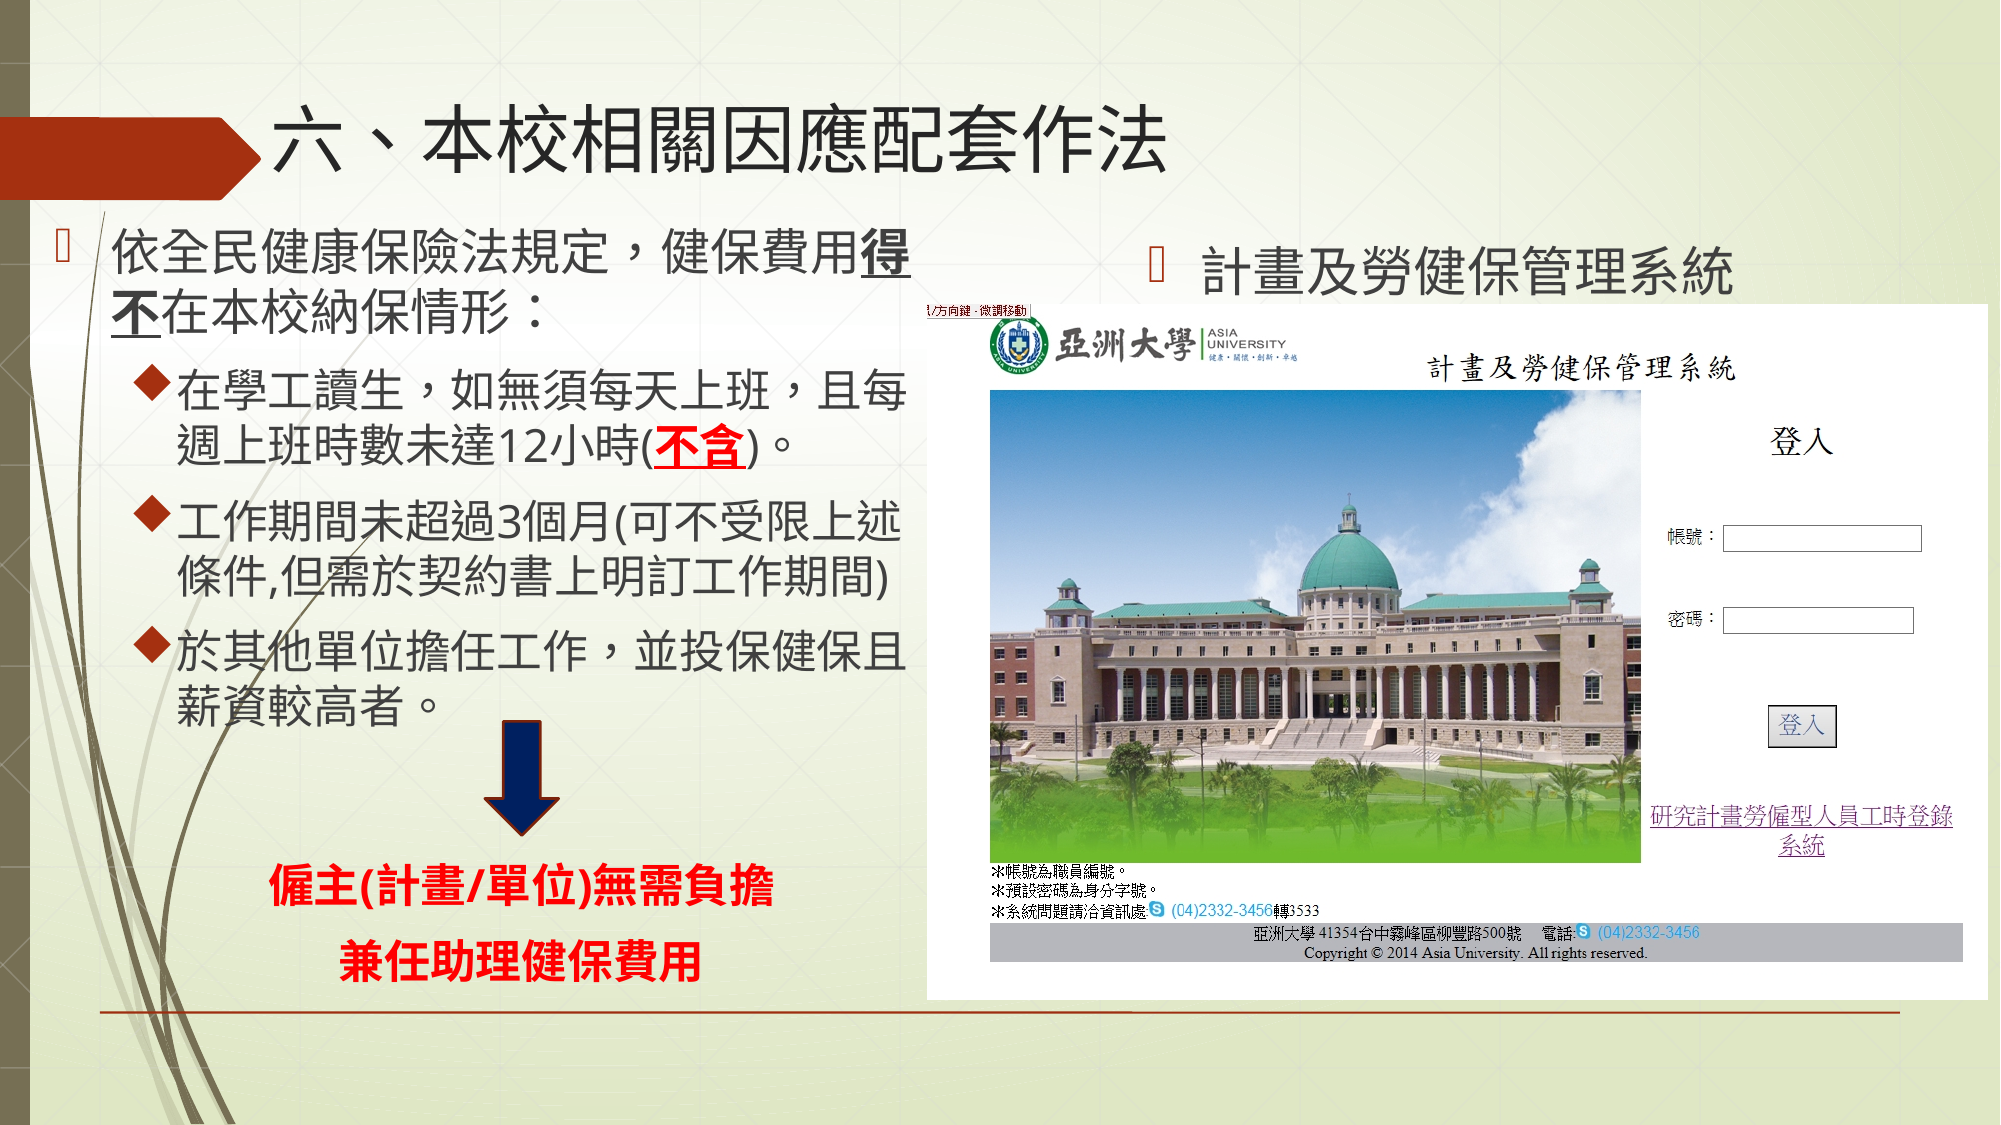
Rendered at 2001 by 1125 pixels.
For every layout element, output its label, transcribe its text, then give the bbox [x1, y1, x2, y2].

list 依全民健康保險法規定，健保費用得不在本校納保情形： 在學工讀生，如無須每天上班，且每週上班時數未達12小時(不含)。 工作期間未超過3個月(可不受限上述條件,但需於契約書上明訂工作期間) 於其他單位擔任工作，並投保健保且薪資較高者。 [39, 213, 927, 872]
text_box 六、本校相關因應配套作法 [255, 85, 1617, 224]
picture [927, 304, 1988, 1000]
text_box [484, 721, 559, 836]
text_box 僱主(計畫/單位)無需負擔 兼任助理健保費用 [175, 849, 869, 1027]
text_box 計畫及勞健保管理系統 [1132, 230, 1788, 326]
